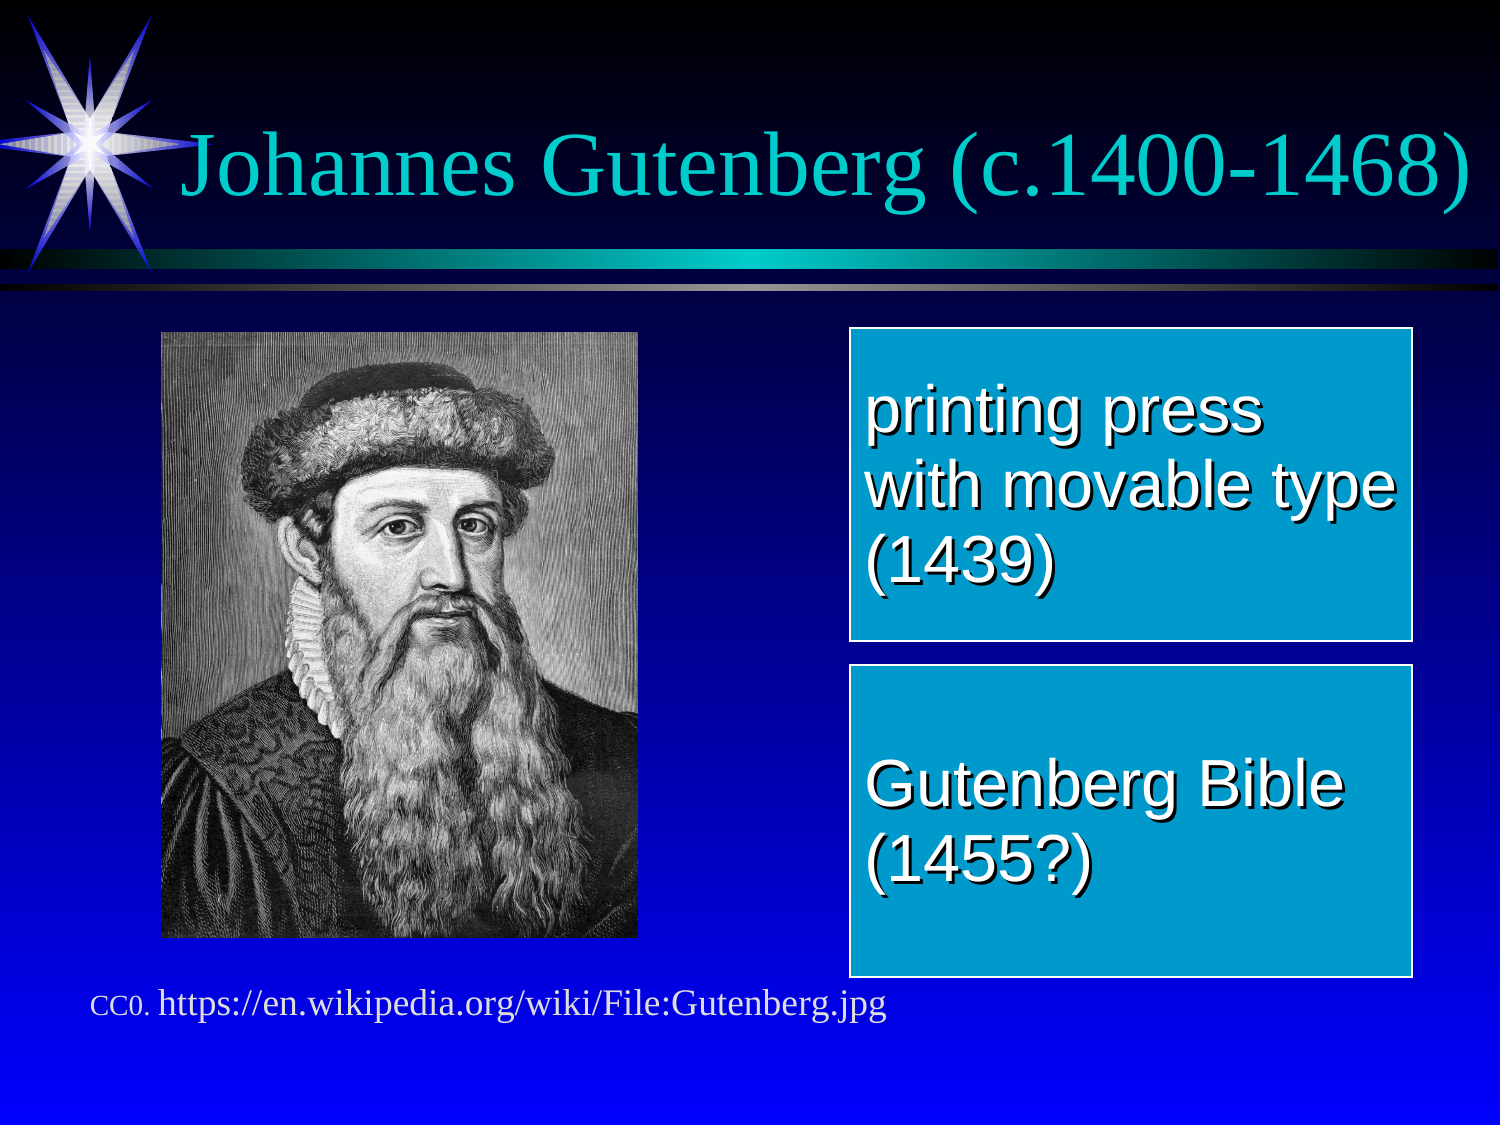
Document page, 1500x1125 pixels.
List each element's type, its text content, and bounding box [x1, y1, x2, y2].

text_box Gutenberg Bible (1455?) [849, 664, 1413, 978]
title Johannes Gutenberg (c.1400-1468) [165, 4, 1500, 223]
picture [161, 332, 638, 938]
text_box CC0. https://en.wikipedia.org/wiki/File:Gutenberg.jpg [75, 975, 1426, 1032]
text_box printing press with movable type (1439) [849, 328, 1413, 641]
